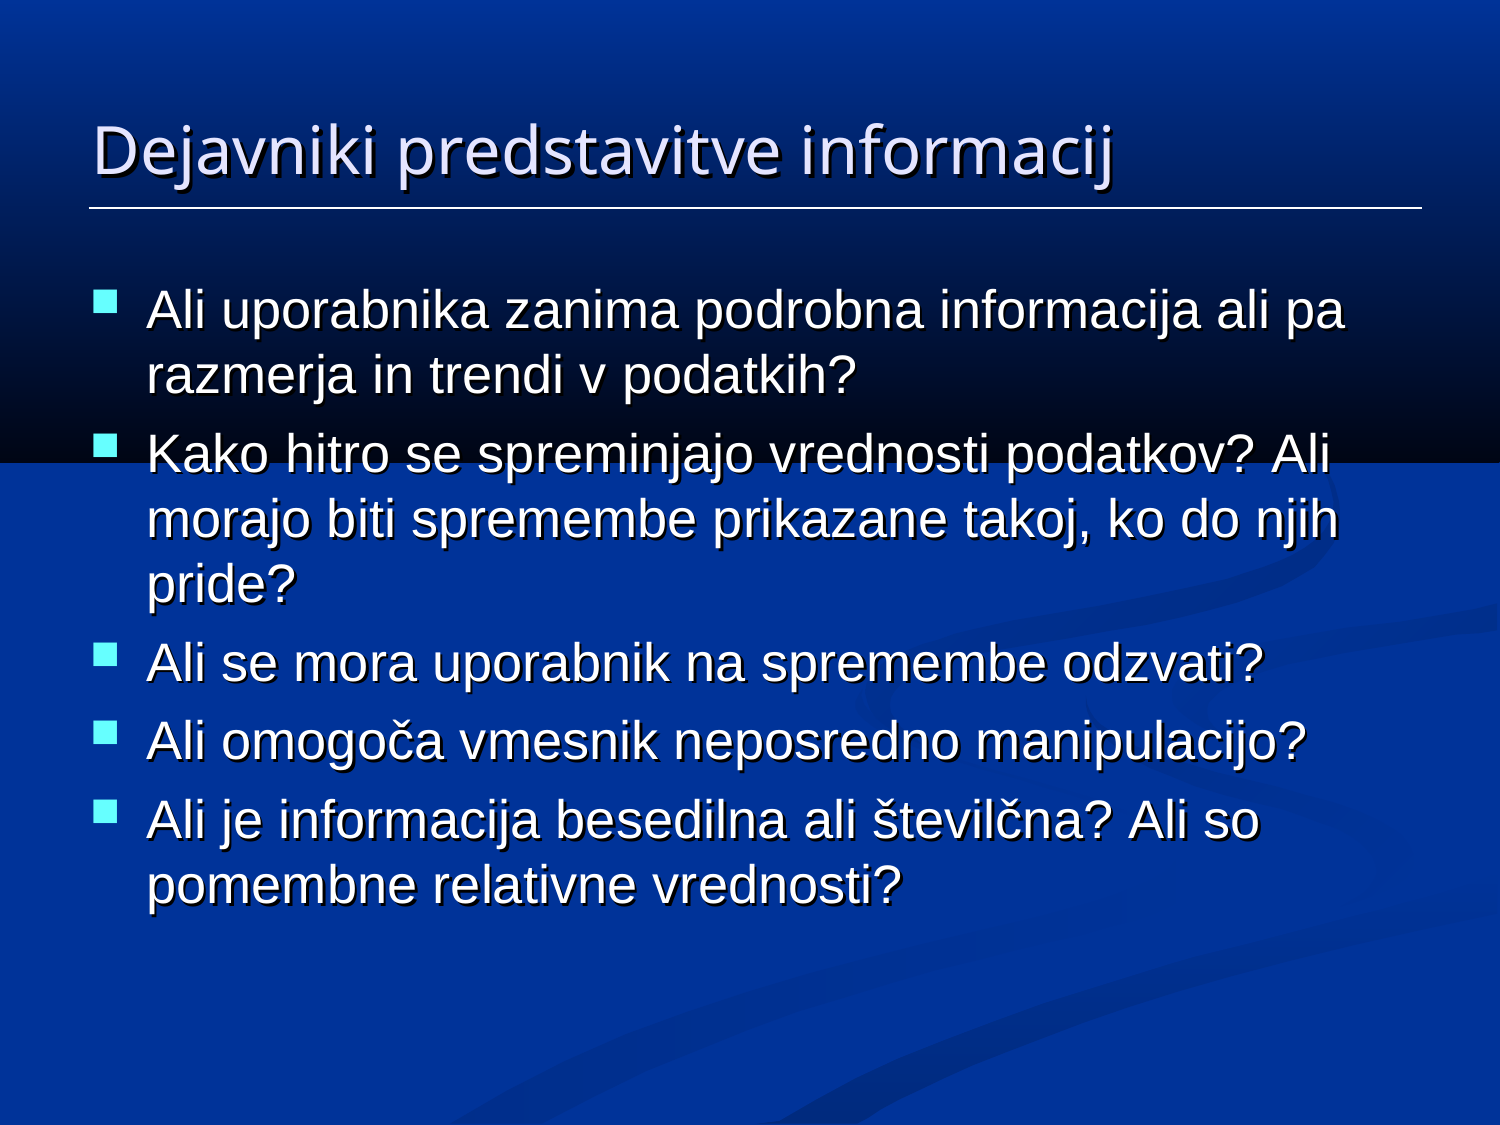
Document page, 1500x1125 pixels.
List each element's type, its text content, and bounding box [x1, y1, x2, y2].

text_box Dejavniki predstavitve informacij [76, 54, 1352, 242]
list Ali uporabnika zanima podrobna informacija ali pa razmerja in trendi v podatkih? Kako hitro se spreminjajo vrednosti podatkov? Ali morajo biti spremembe prikazane takoj, ko do njih pride? Ali se mora uporabnik na spremembe odzvati? Ali omogoča vmesnik neposredno manipulacijo? Ali je informacija besedilna ali številčna? Ali so pomembne relativne vrednosti? [75, 267, 1471, 1094]
